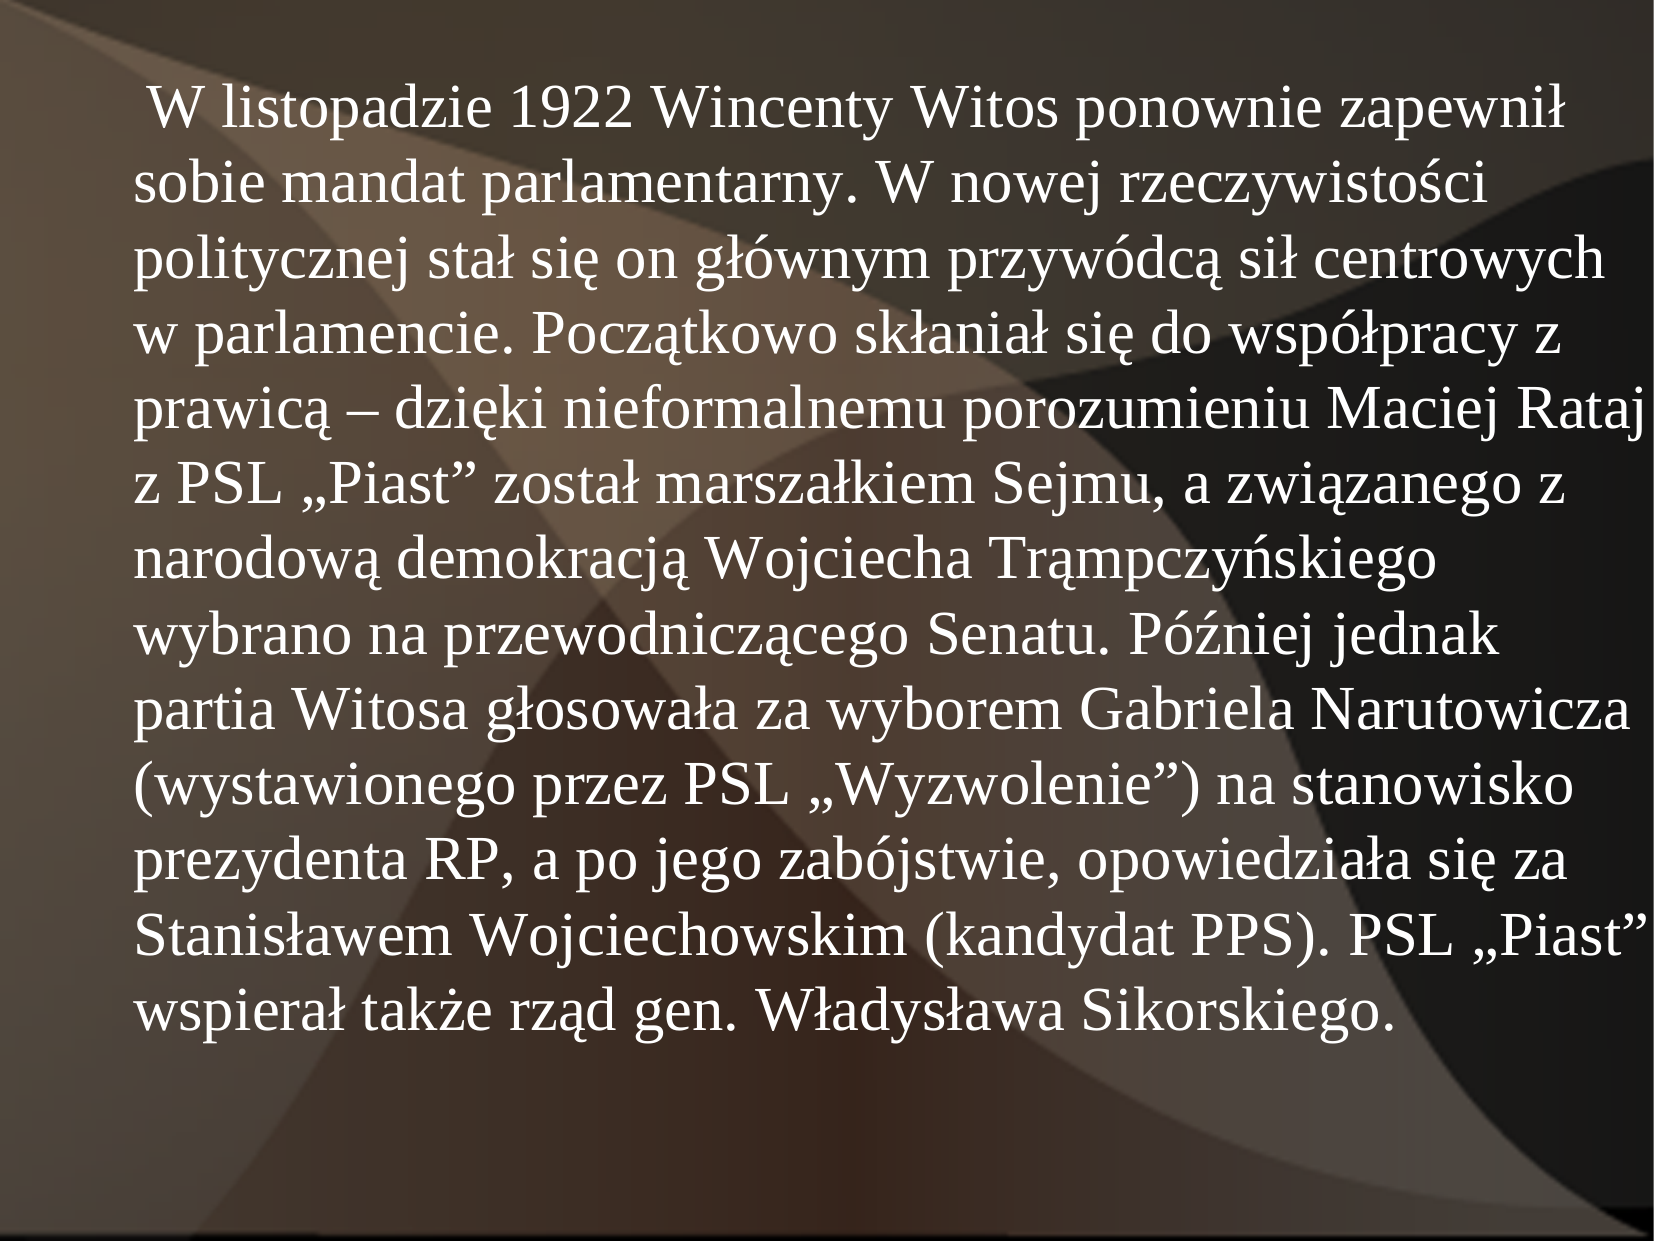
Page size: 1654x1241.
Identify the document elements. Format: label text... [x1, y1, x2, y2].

list W listopadzie 1922 Wincenty Witos ponownie zapewnił sobie mandat parlamentarny. W nowej rzeczywistości politycznej stał się on głównym przywódcą sił centrowych w parlamencie. Początkowo skłaniał się do współpracy z prawicą – dzięki nieformalnemu porozumieniu Maciej Rataj z PSL „Piast” został marszałkiem Sejmu, a związanego z narodową demokracją Wojciecha Trąmpczyńskiego wybrano na przewodniczącego Senatu. Później jednak partia Witosa głosowała za wyborem Gabriela Narutowicza (wystawionego przez PSL „Wyzwolenie”) na stanowisko prezydenta RP, a po jego zabójstwie, opowiedziała się za Stanisławem Wojciechowskim (kandydat PPS). PSL „Piast” wspierał także rząd gen. Władysława Sikorskiego. [0, 64, 1654, 1102]
